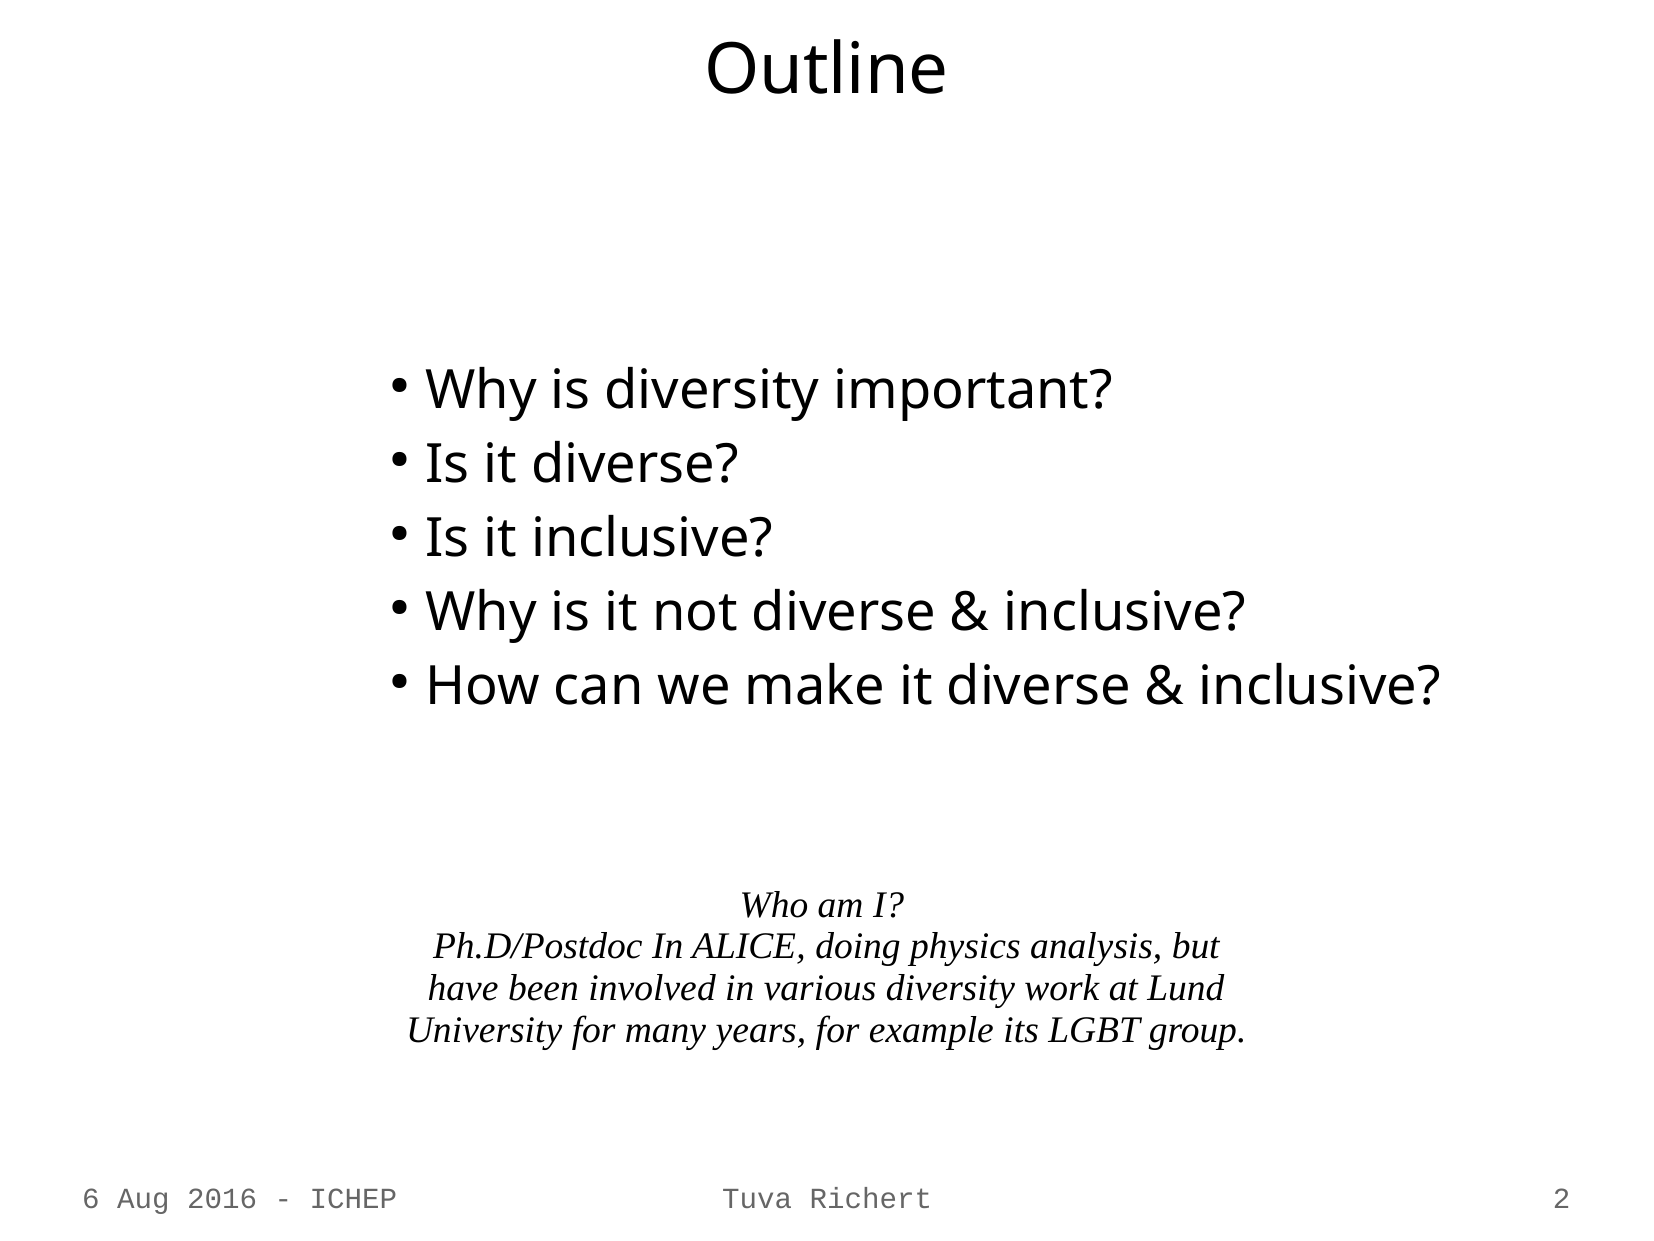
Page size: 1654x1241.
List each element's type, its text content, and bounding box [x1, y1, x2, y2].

text_box Who am I? Ph.D/Postdoc In ALICE, doing physics analysis, but have been involved in various diversity work at Lund University for many years, for example its LGBT group. [390, 876, 1264, 1059]
text_box Why is diversity important? Is it diverse? Is it inclusive? Why is it not diverse & inclusive? How can we make it diverse & inclusive? [375, 342, 1409, 684]
text_box [1110, 1005, 1276, 1111]
title Outline [0, 0, 1654, 133]
